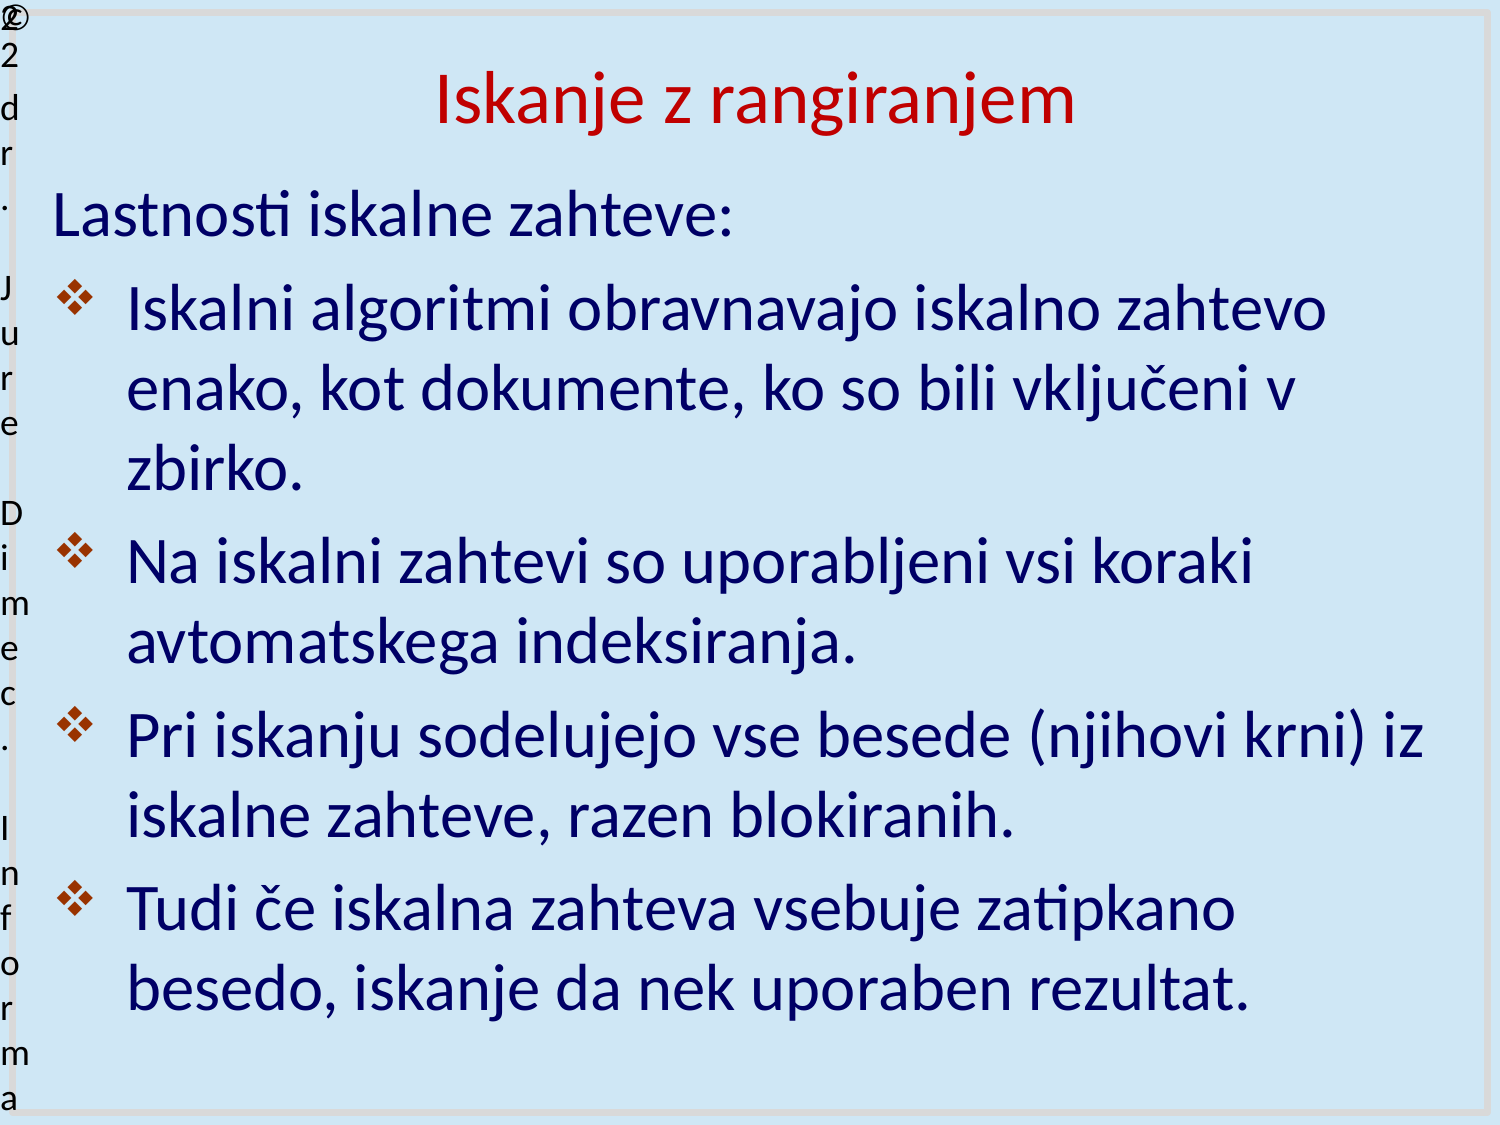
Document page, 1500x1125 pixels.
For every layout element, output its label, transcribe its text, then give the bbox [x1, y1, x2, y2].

list Lastnosti iskalne zahteve: Iskalni algoritmi obravnavajo iskalno zahtevo enako, kot dokumente, ko so bili vključeni v zbirko. Na iskalni zahtevi so uporabljeni vsi koraki avtomatskega indeksiranja. Pri iskanju sodelujejo vse besede (njihovi krni) iz iskalne zahteve, razen blokiranih. Tudi če iskalna zahteva vsebuje zatipkano besedo, iskanje da nek uporaben rezultat. [37, 162, 1475, 1050]
title Iskanje z rangiranjem [37, 37, 1475, 150]
